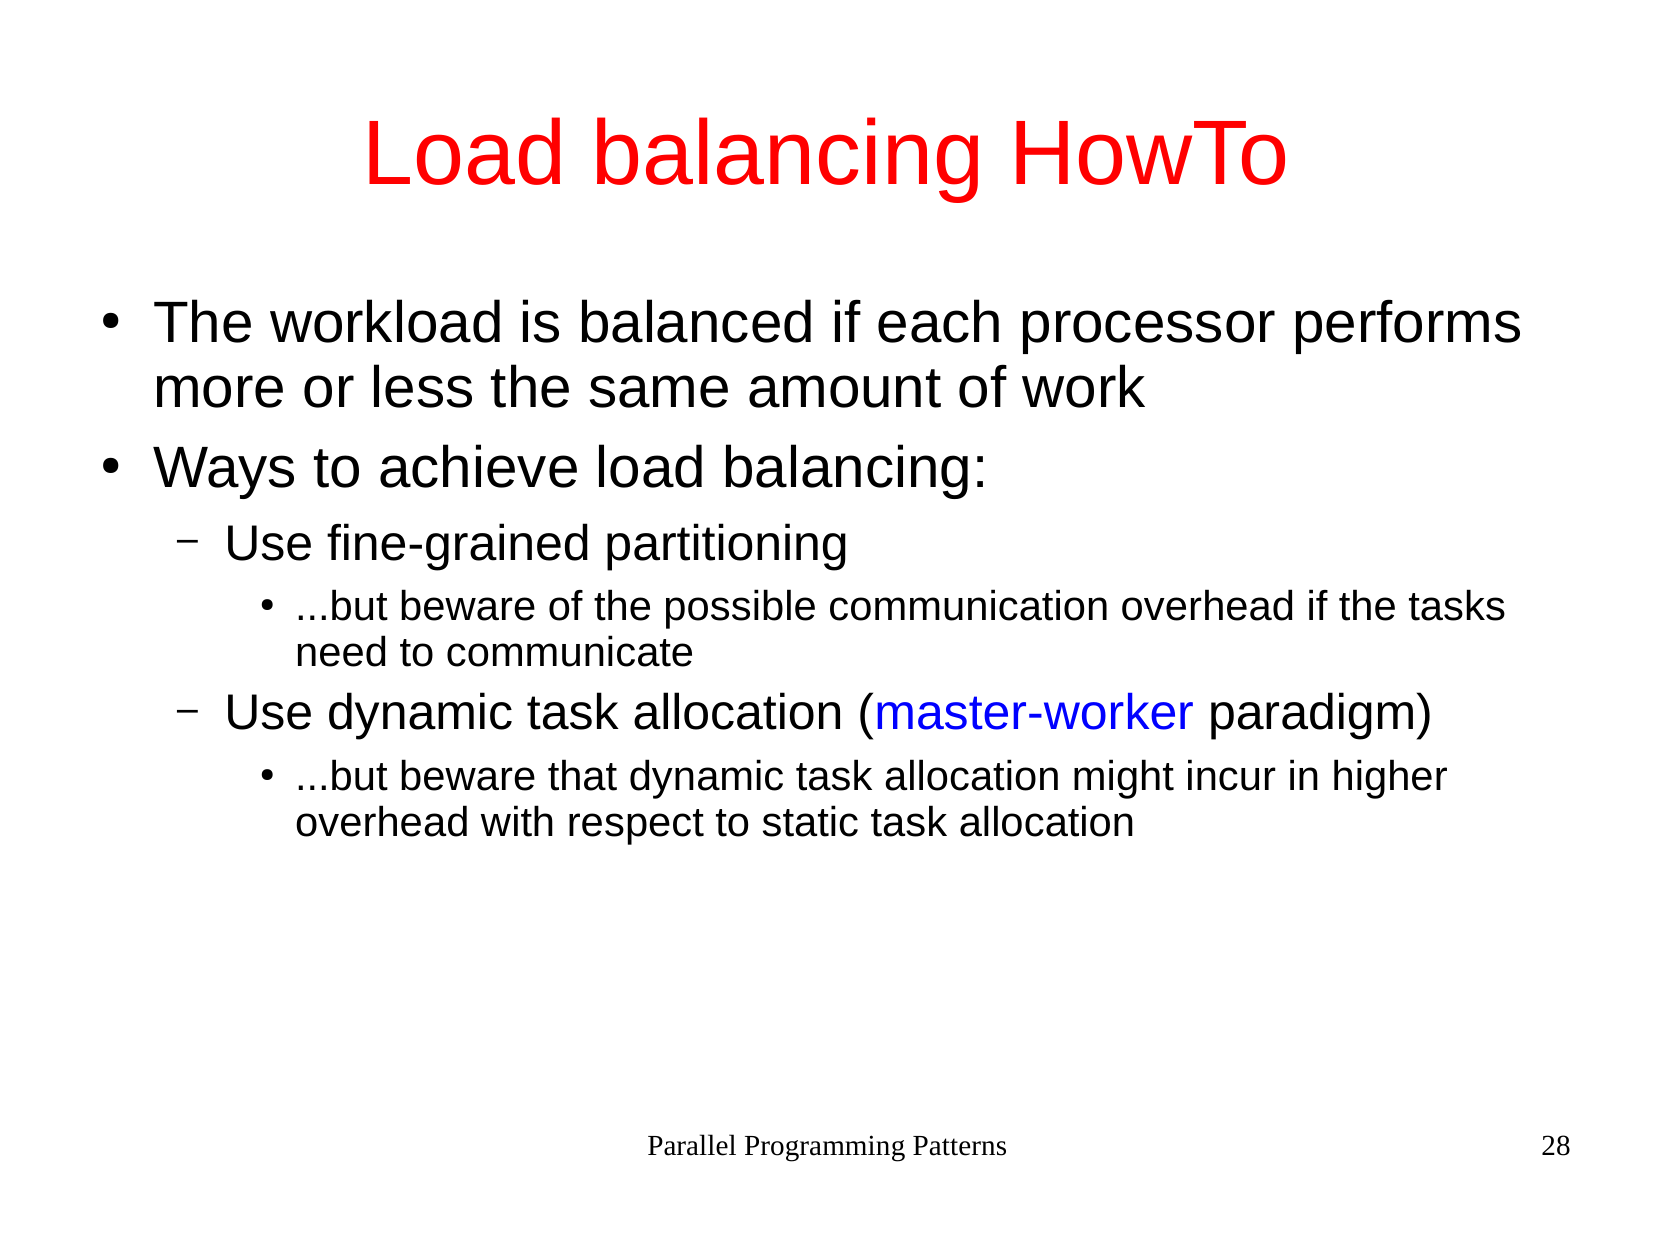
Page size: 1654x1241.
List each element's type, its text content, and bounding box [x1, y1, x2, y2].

list The workload is balanced if each processor performs more or less the same amount of work Ways to achieve load balancing: Use fine-grained partitioning ...but beware of the possible communication overhead if the tasks need to communicate Use dynamic task allocation (master-worker paradigm) ...but beware that dynamic task allocation might incur in higher overhead with respect to static task allocation [82, 290, 1571, 1109]
title Load balancing HowTo [82, 49, 1571, 257]
